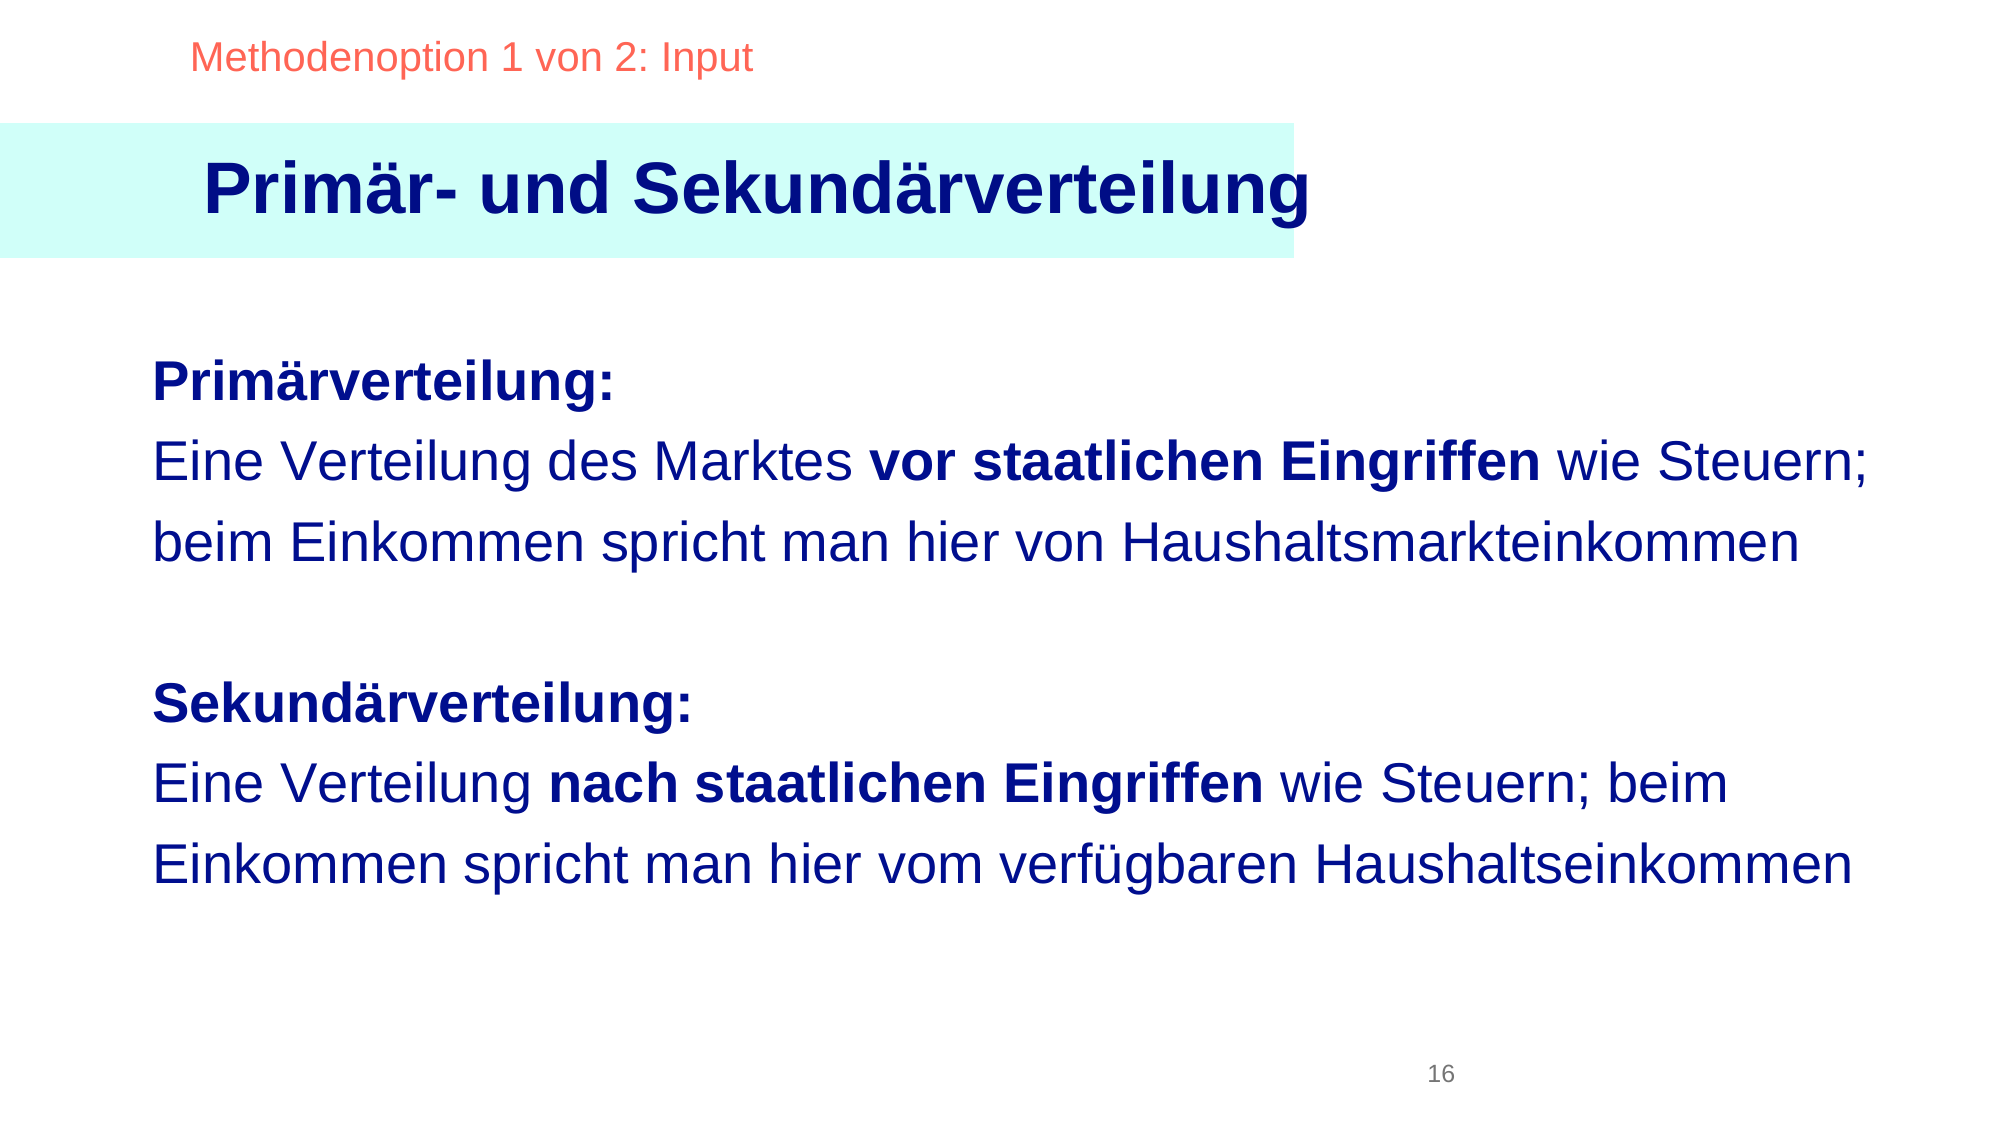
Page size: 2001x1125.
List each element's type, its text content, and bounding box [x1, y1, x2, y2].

list Primärverteilung: Eine Verteilung des Marktes vor staatlichen Eingriffen wie Steuern; beim Einkommen spricht man hier von Haushaltsmarkteinkommen Sekundärverteilung: Eine Verteilung nach staatlichen Eingriffen wie Steuern; beim Einkommen spricht man hier vom verfügbaren Haushaltseinkommen [137, 323, 1890, 1125]
list Methodenoption 1 von 2: Input [137, 27, 1274, 107]
list Primär- und Sekundärverteilung [150, 126, 1516, 255]
